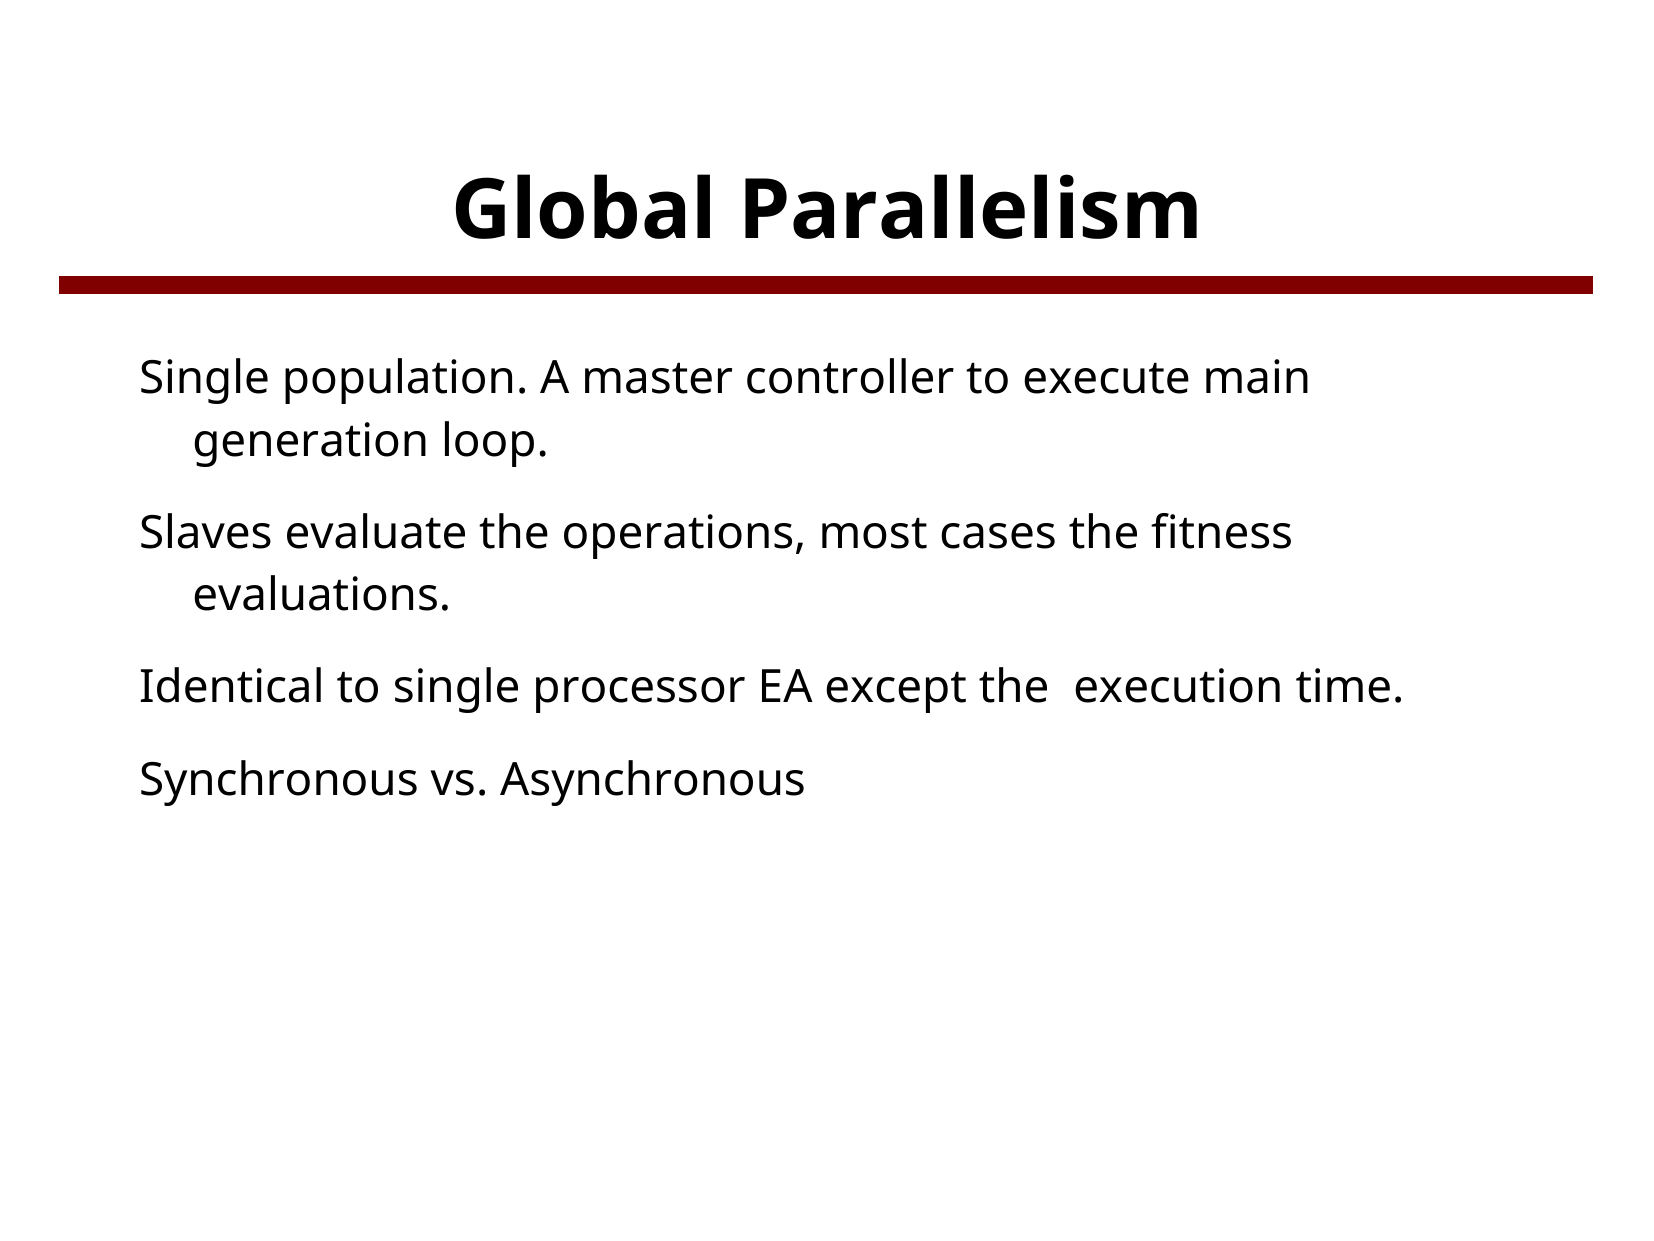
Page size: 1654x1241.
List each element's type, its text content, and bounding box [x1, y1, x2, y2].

list Single population. A master controller to execute main generation loop. Slaves evaluate the operations, most cases the fitness evaluations. Identical to single processor EA except the execution time. Synchronous vs. Asynchronous [121, 344, 1534, 1127]
title Global Parallelism [121, 102, 1534, 311]
